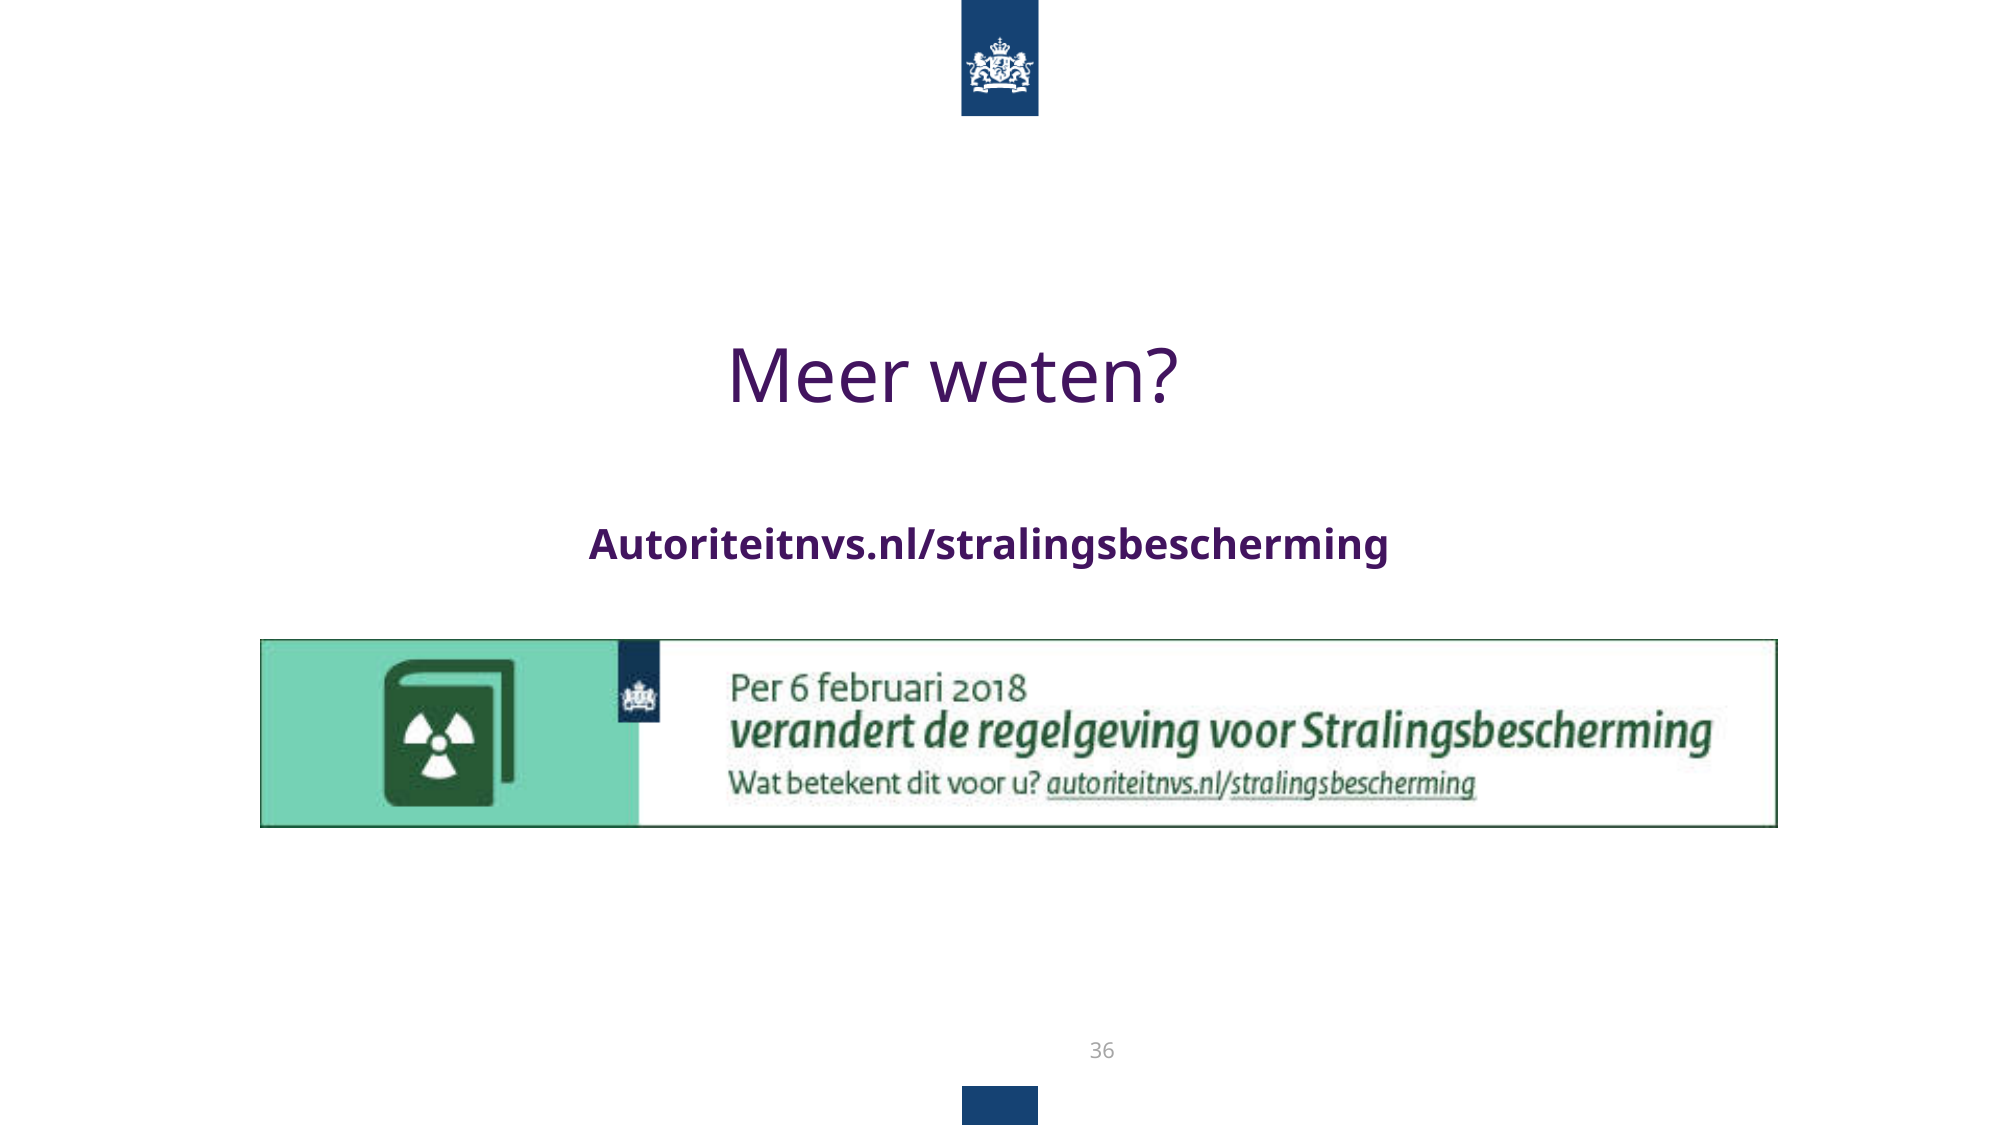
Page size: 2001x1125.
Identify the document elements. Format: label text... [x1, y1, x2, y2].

text_box Autoriteitnvs.nl/stralingsbescherming [226, 510, 1753, 576]
picture [260, 639, 1778, 828]
text_box [1074, 1020, 1897, 1074]
title Meer weten? [711, 271, 2000, 427]
